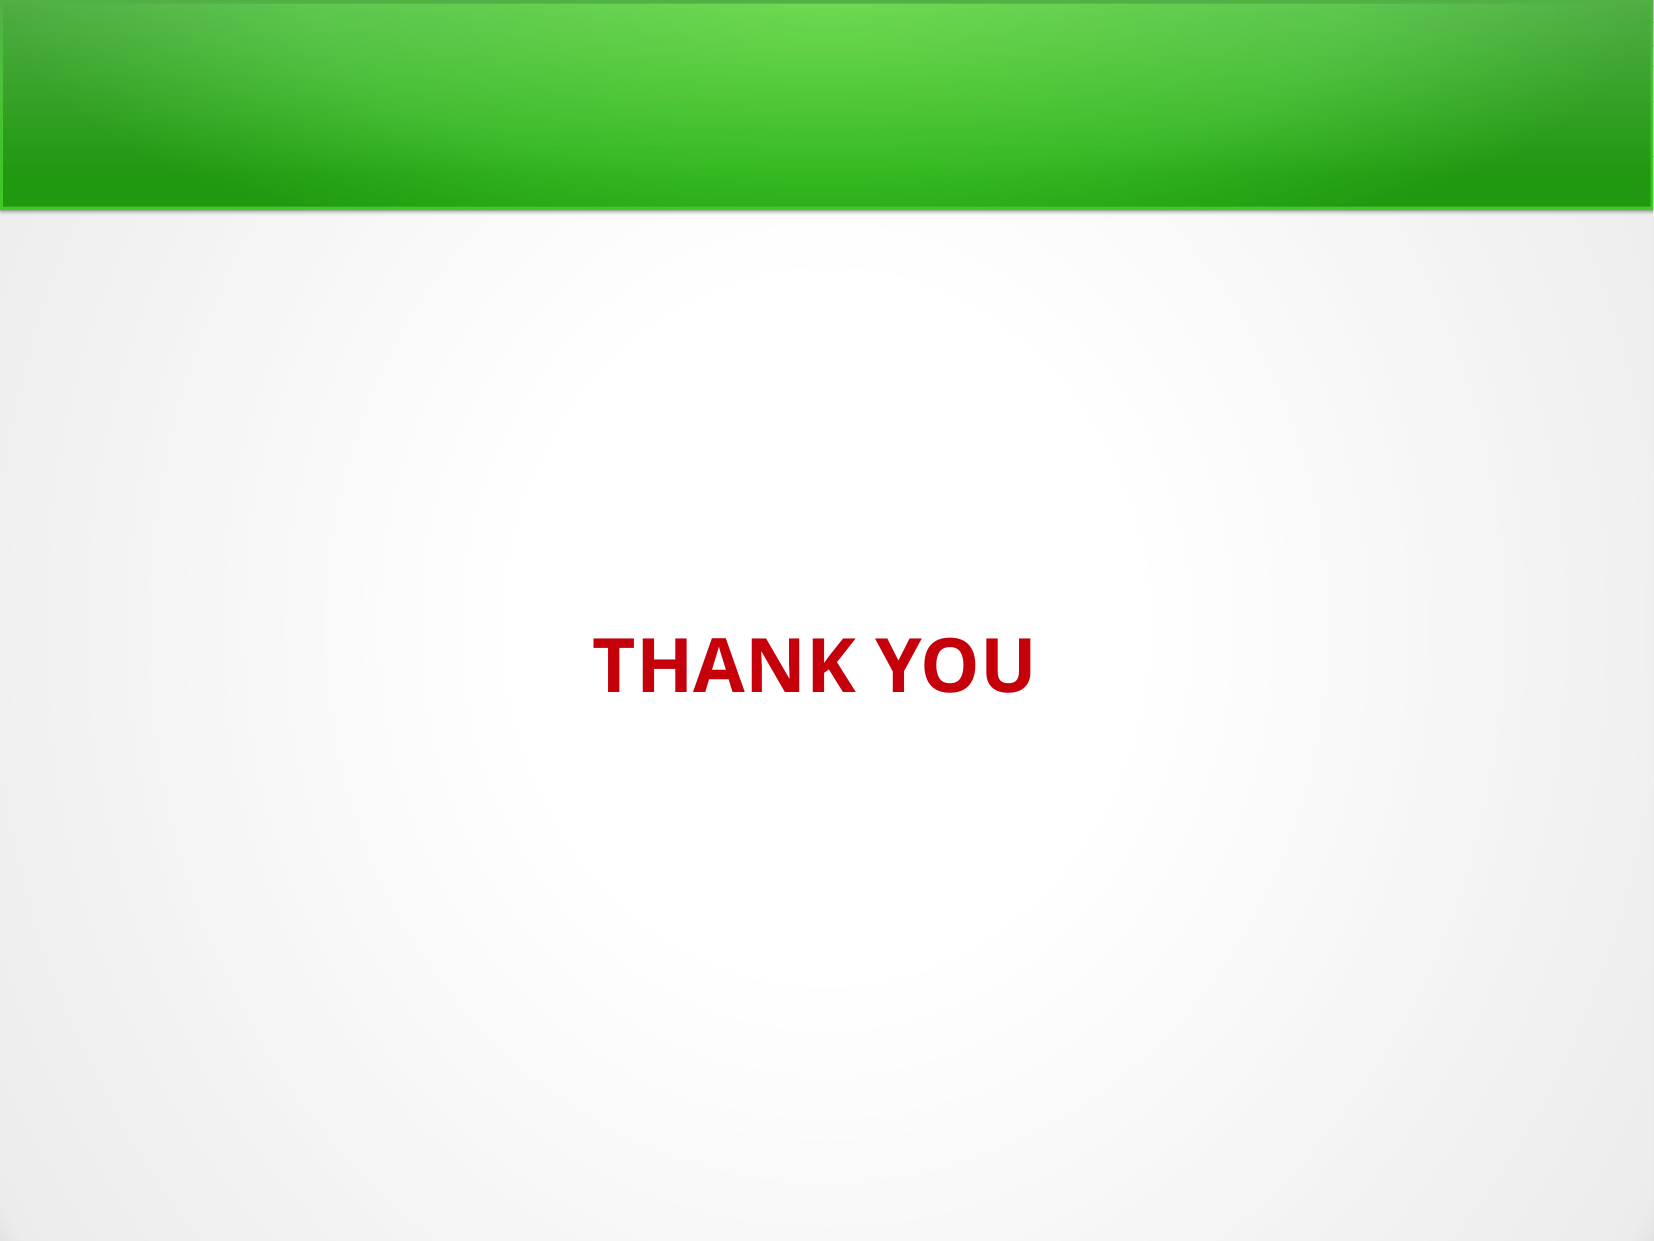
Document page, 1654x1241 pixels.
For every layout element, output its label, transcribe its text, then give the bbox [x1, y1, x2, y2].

subtitle THANK YOU [70, 334, 1560, 993]
